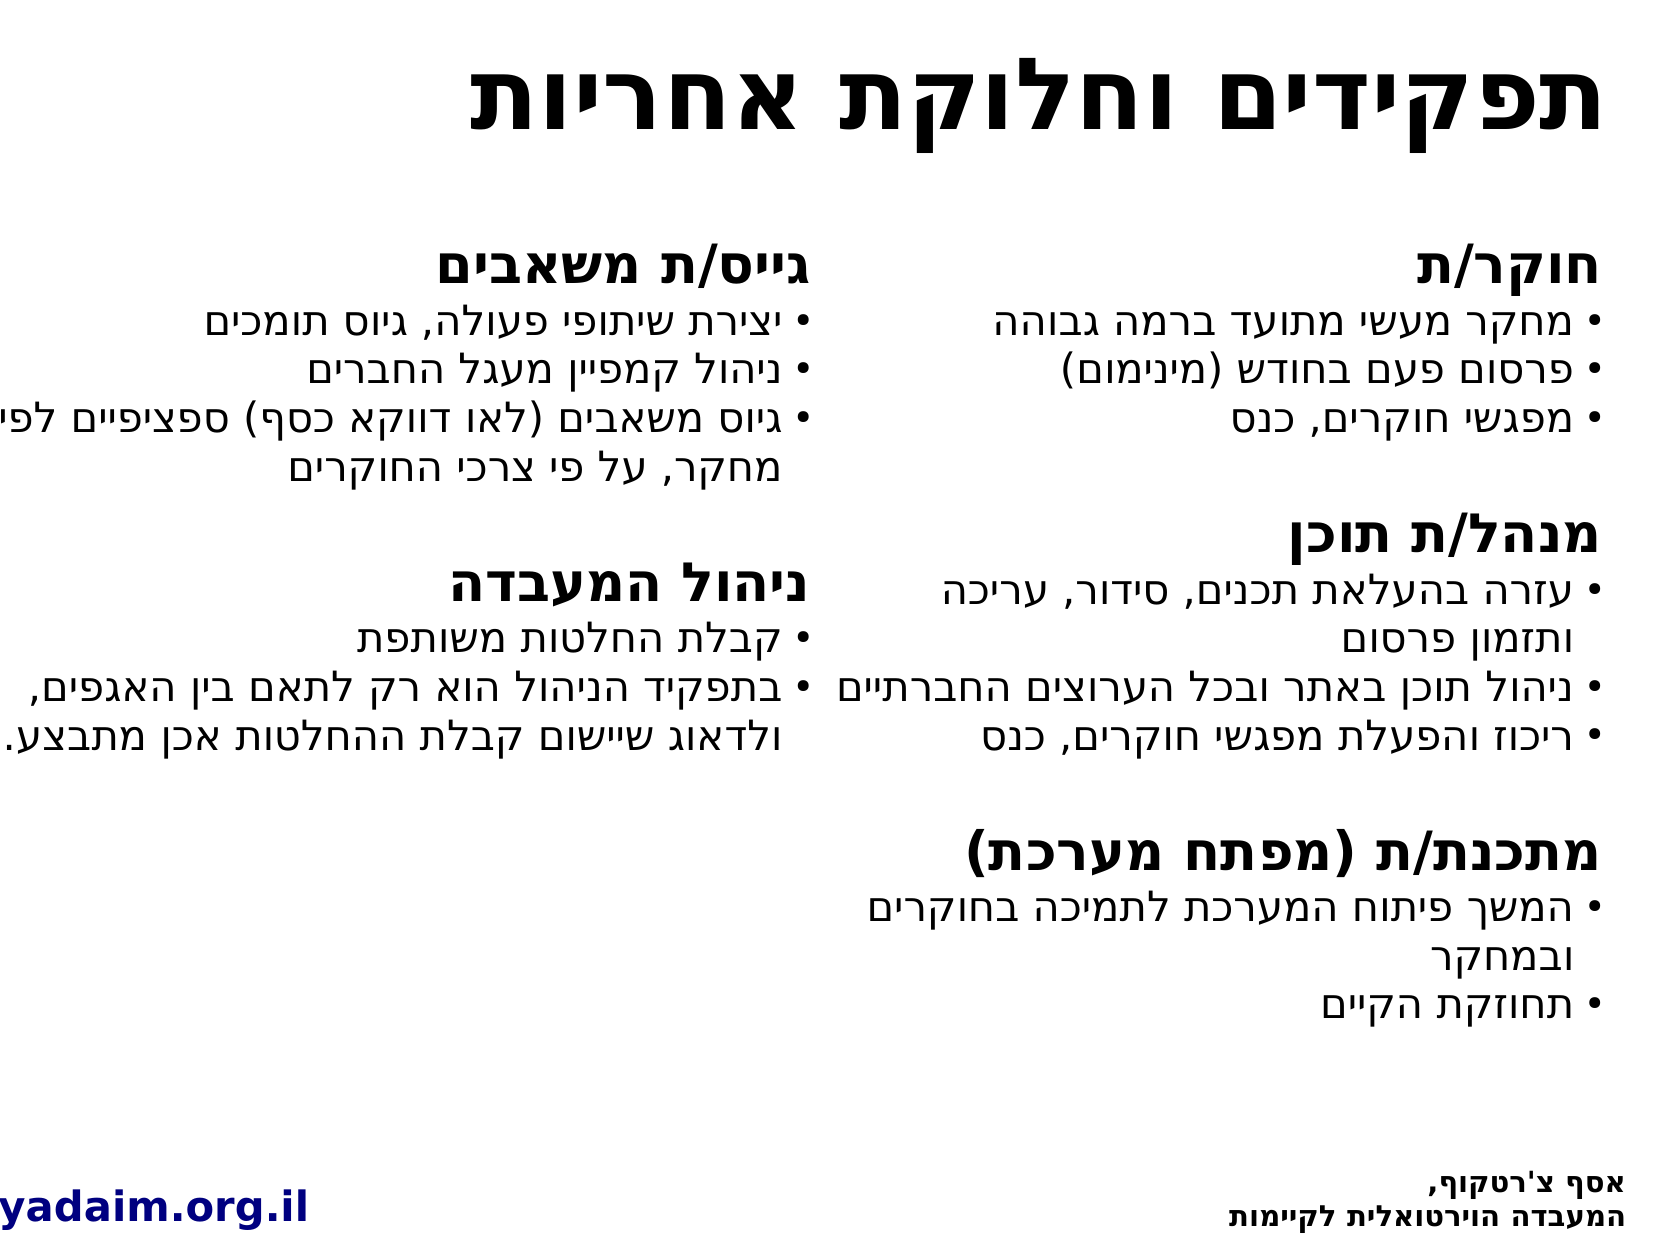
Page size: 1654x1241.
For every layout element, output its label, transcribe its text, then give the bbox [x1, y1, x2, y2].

text_box תפקידים וחלוקת אחריות [558, 29, 1625, 155]
text_box אסף צ'רטקוף, המעבדה הוירטואלית לקיימות [1181, 1157, 1641, 1238]
text_box bayadaim.org.il [13, 1175, 324, 1237]
text_box גייס/ת משאבים יצירת שיתופי פעולה, גיוס תומכים ניהול קמפיין מעגל החברים גיוס משאבים (לאו דווקא כסף) ספציפיים לפי מחקר, על פי צרכי החוקרים ניהול המעבדה קבלת החלטות משותפת בתפקיד הניהול הוא רק לתאם בין האגפים, ולדאוג שיישום קבלת ההחלטות אכן מתבצע. [35, 226, 826, 1134]
text_box חוקר/ת מחקר מעשי מתועד ברמה גבוהה פרסום פעם בחודש (מינימום) מפגשי חוקרים, כנס מנהל/ת תוכן עזרה בהעלאת תכנים, סידור, עריכה ותזמון פרסום ניהול תוכן באתר ובכל הערוצים החברתיים ריכוז והפעלת מפגשי חוקרים, כנס מתכנת/ת (מפתח מערכת) המשך פיתוח המערכת לתמיכה בחוקרים ובמחקר תחוזקת הקיים [894, 226, 1618, 1124]
